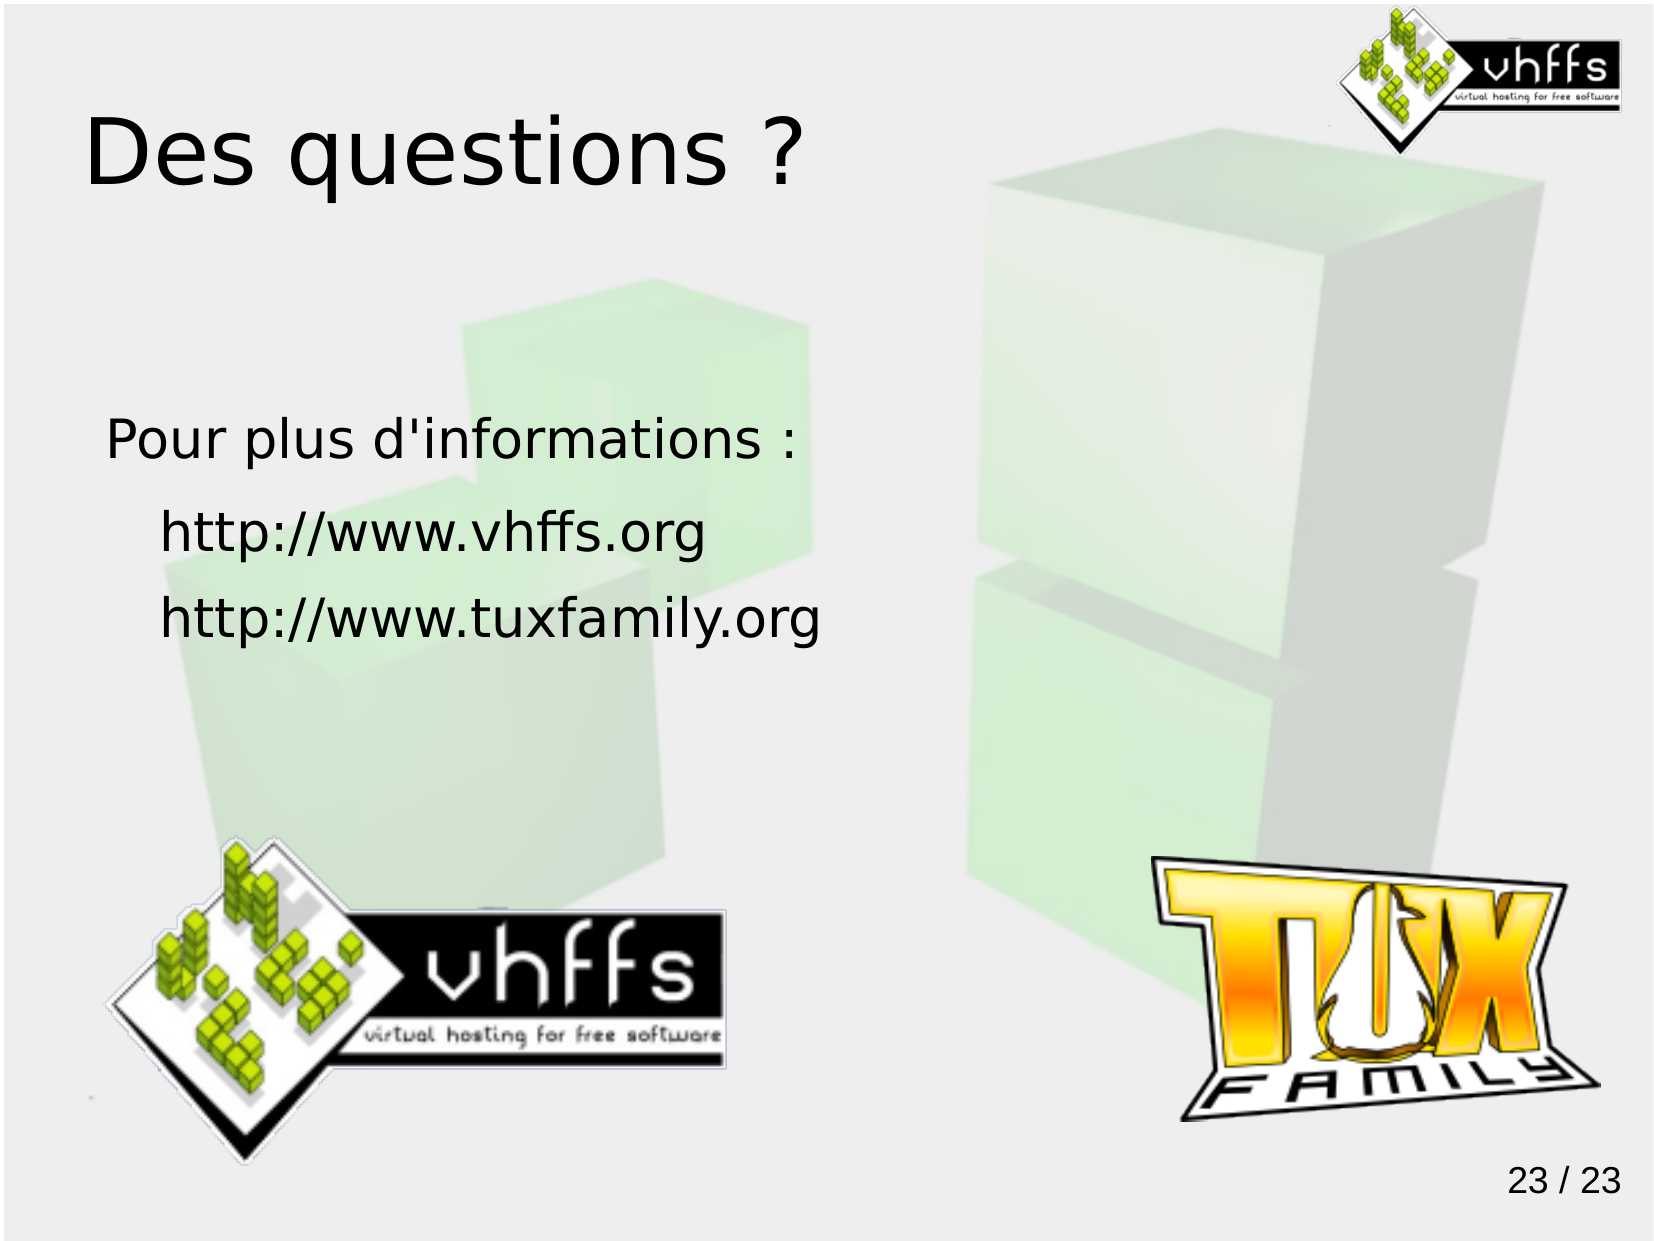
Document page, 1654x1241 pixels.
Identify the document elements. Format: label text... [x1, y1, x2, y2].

text_box <numéro> / 23 [1314, 1151, 1637, 1225]
title Des questions ? [82, 49, 1571, 257]
picture [4, 0, 1654, 1241]
list Pour plus d'informations : http://www.vhffs.org http://www.tuxfamily.org [88, 408, 1577, 916]
